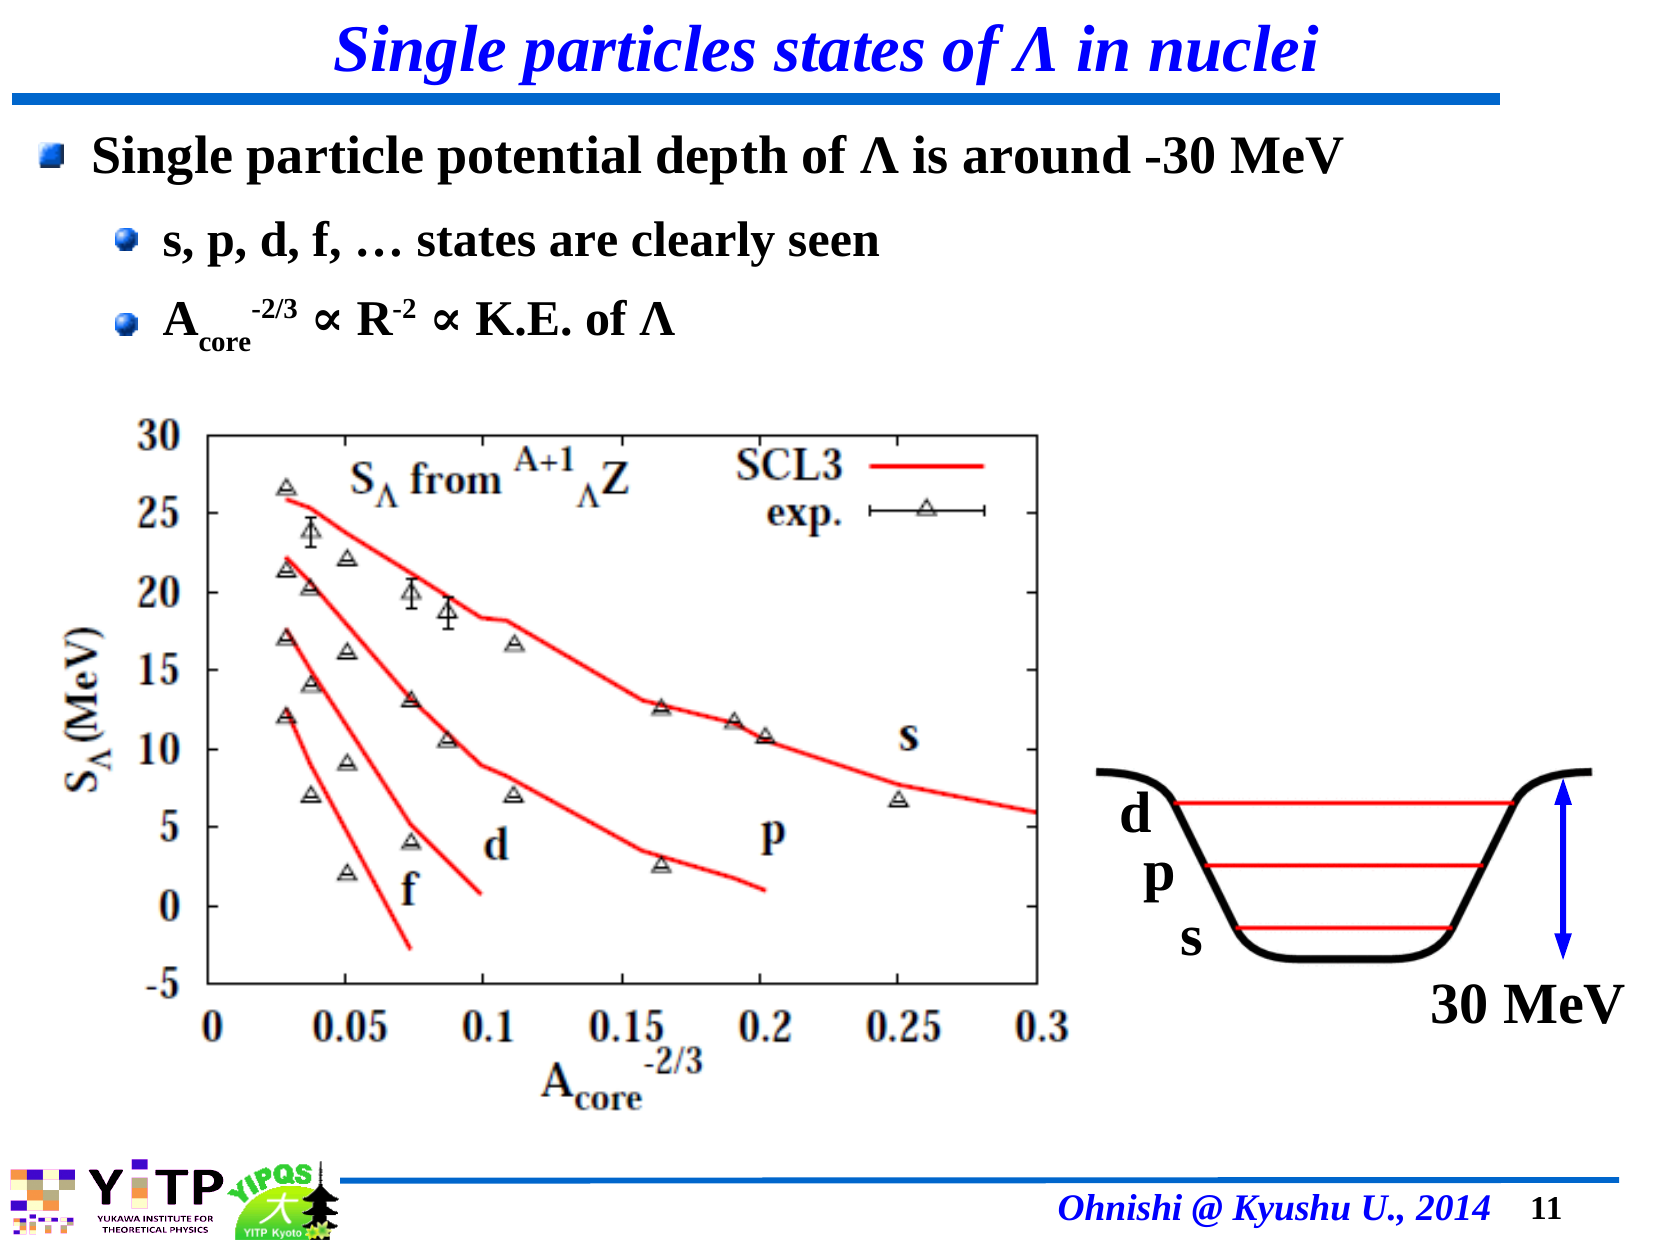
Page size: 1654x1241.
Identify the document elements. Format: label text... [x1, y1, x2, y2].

text_box s [1180, 903, 1204, 970]
list Single particle potential depth of Λ is around -30 MeV s, p, d, f, … states are clearly seen Acore-2/3 ∝ R-2 ∝ K.E. of Λ [20, 124, 1621, 1137]
text_box d [1119, 780, 1153, 847]
picture [0, 1154, 340, 1241]
title Single particles states of Λ in nuclei [0, 0, 1654, 99]
picture [40, 401, 1599, 1123]
text_box 30 MeV [1430, 971, 1627, 1038]
text_box p [1143, 838, 1176, 905]
